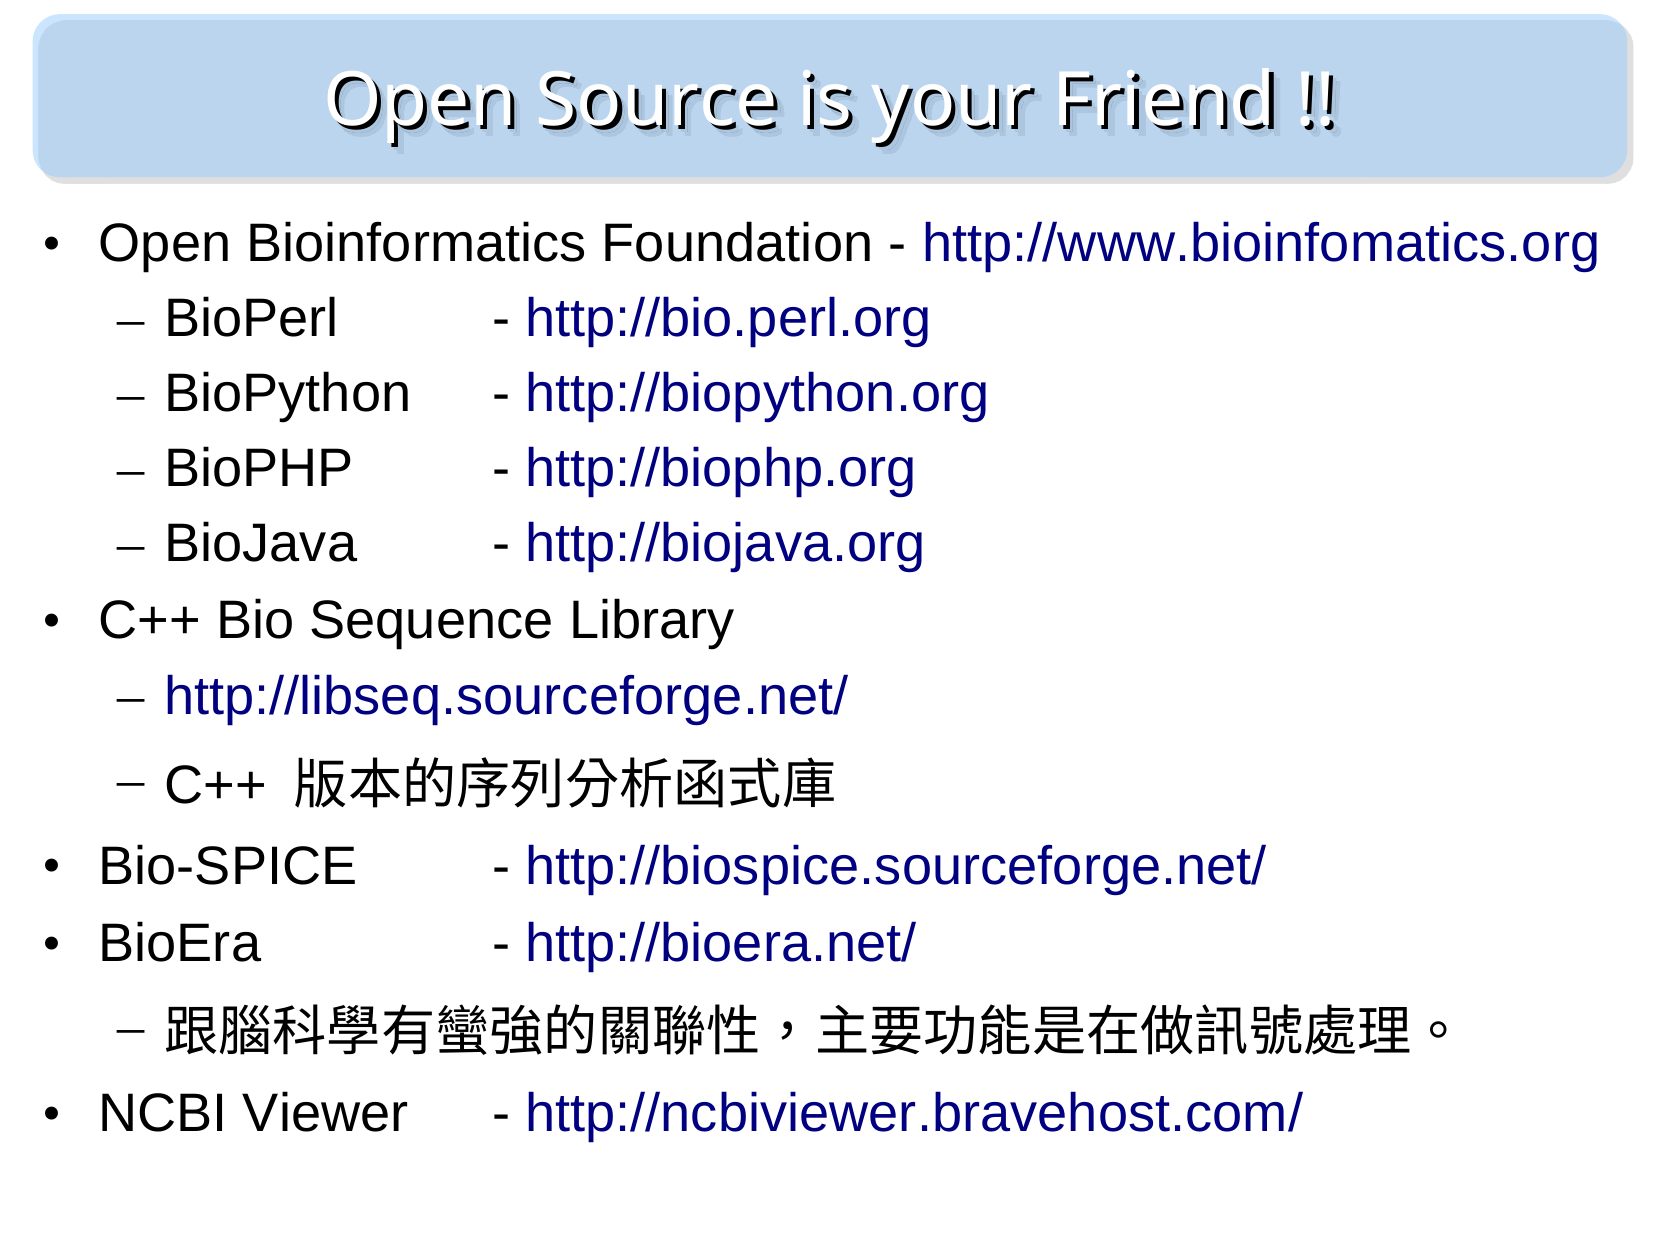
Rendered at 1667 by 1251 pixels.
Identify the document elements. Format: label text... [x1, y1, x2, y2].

list Open Bioinformatics Foundation - http://www.bioinfomatics.org BioPerl - http://bio.perl.org BioPython - http://biopython.org BioPHP - http://biophp.org BioJava - http://biojava.org C++ Bio Sequence Library http://libseq.sourceforge.net/ C++ 版本的序列分析函式庫 Bio-SPICE - http://biospice.sourceforge.net/ BioEra - http://bioera.net/ 跟腦科學有蠻強的關聯性，主要功能是在做訊號處理。 NCBI Viewer - http://ncbiviewer.bravehost.com/ [42, 212, 1625, 1217]
text_box Open Source is your Friend !! [32, 14, 1628, 178]
